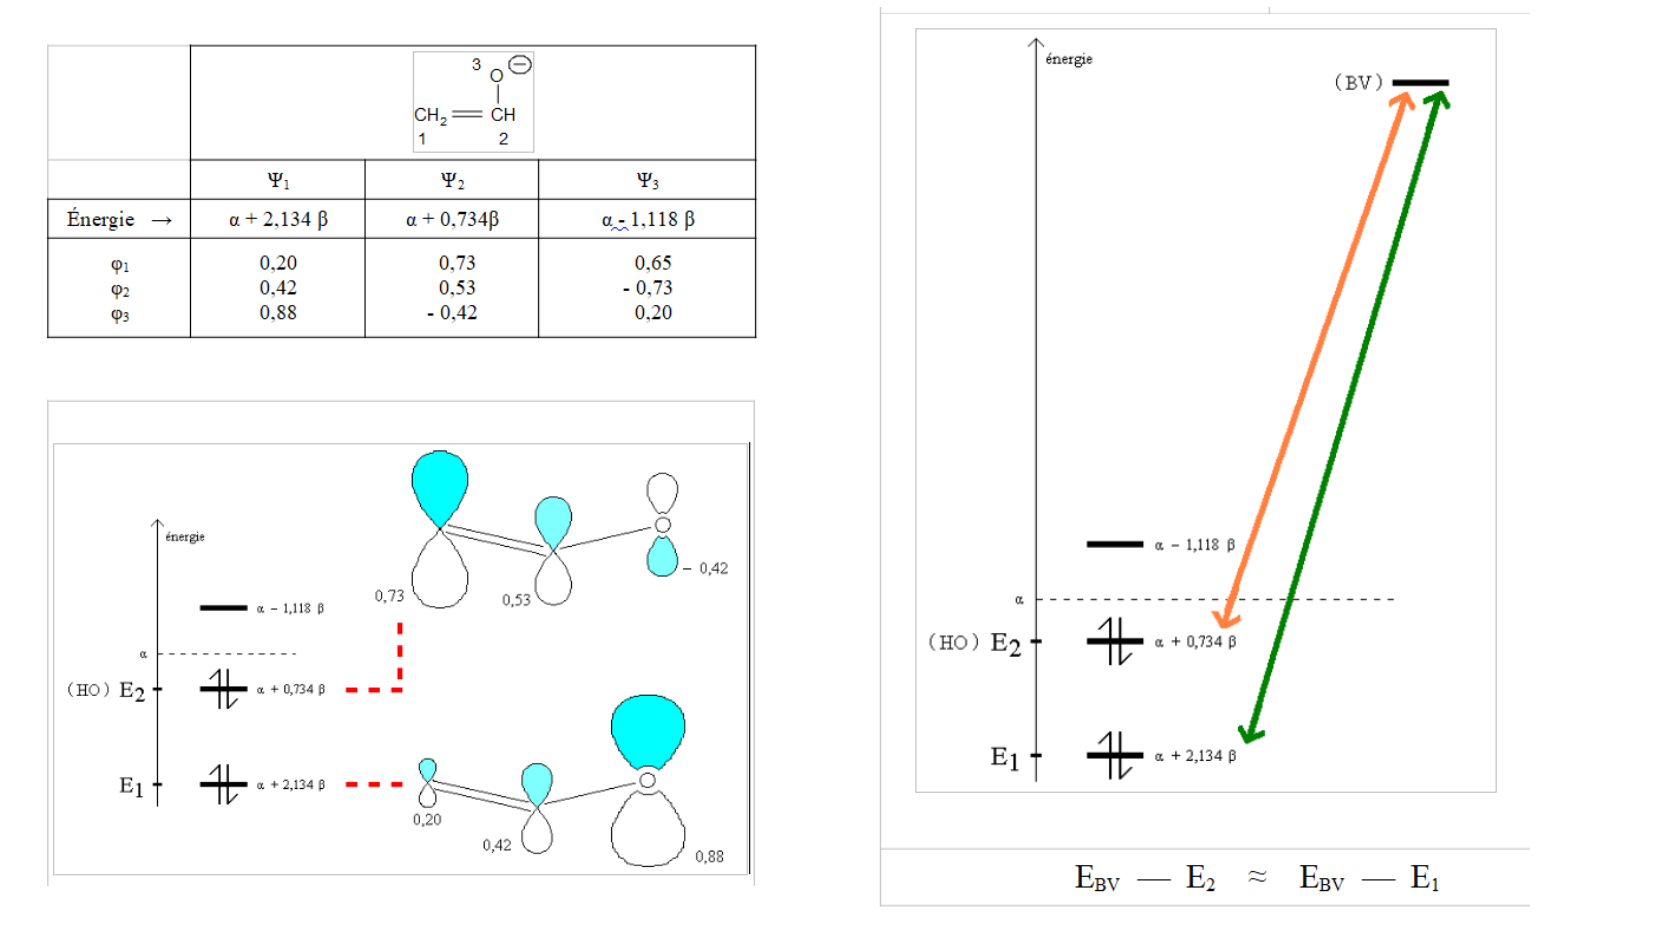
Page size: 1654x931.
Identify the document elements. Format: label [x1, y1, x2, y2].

picture [39, 36, 768, 886]
picture [874, 7, 1530, 922]
